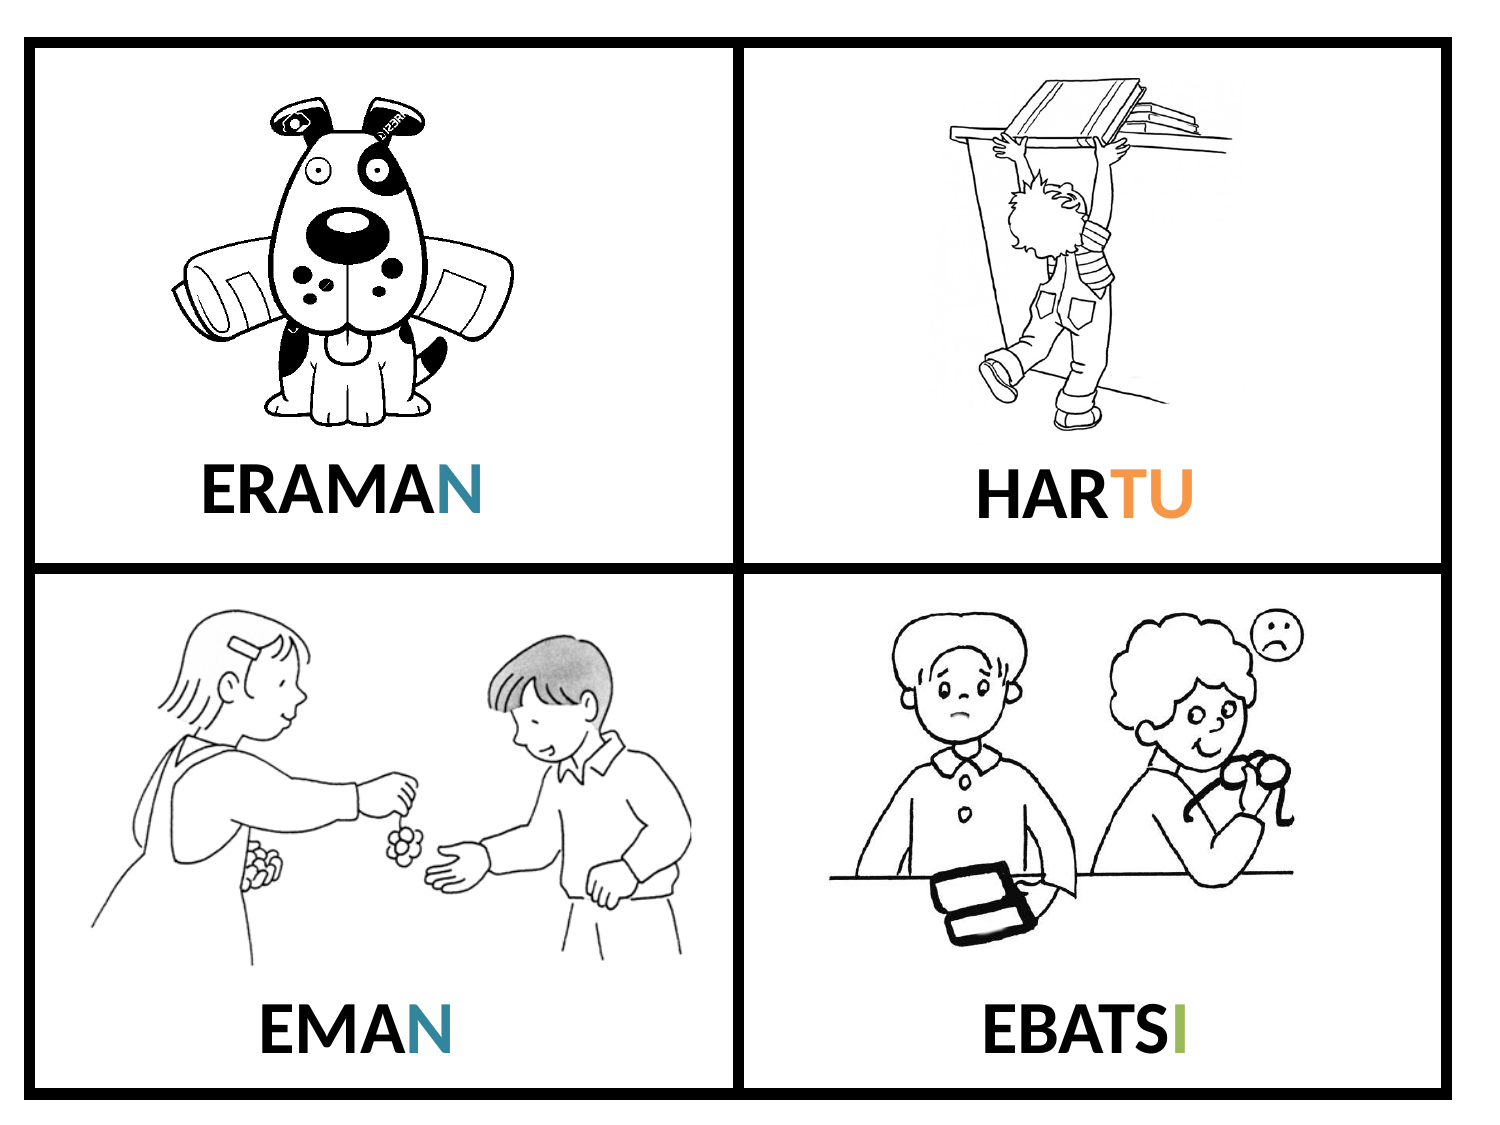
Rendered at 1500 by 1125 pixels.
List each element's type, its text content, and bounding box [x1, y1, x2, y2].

table_header [35, 48, 733, 563]
text_box EMAN [243, 972, 471, 1076]
picture [927, 78, 1245, 451]
table_header [744, 48, 1441, 563]
text_box ERAMAN [185, 432, 500, 537]
table_cell [35, 574, 733, 1088]
text_box HARTU [960, 451, 1212, 542]
picture [64, 597, 694, 972]
text_box EBATSI [966, 971, 1206, 1076]
table_cell [744, 574, 1441, 1088]
picture [171, 97, 514, 432]
picture [785, 574, 1329, 950]
